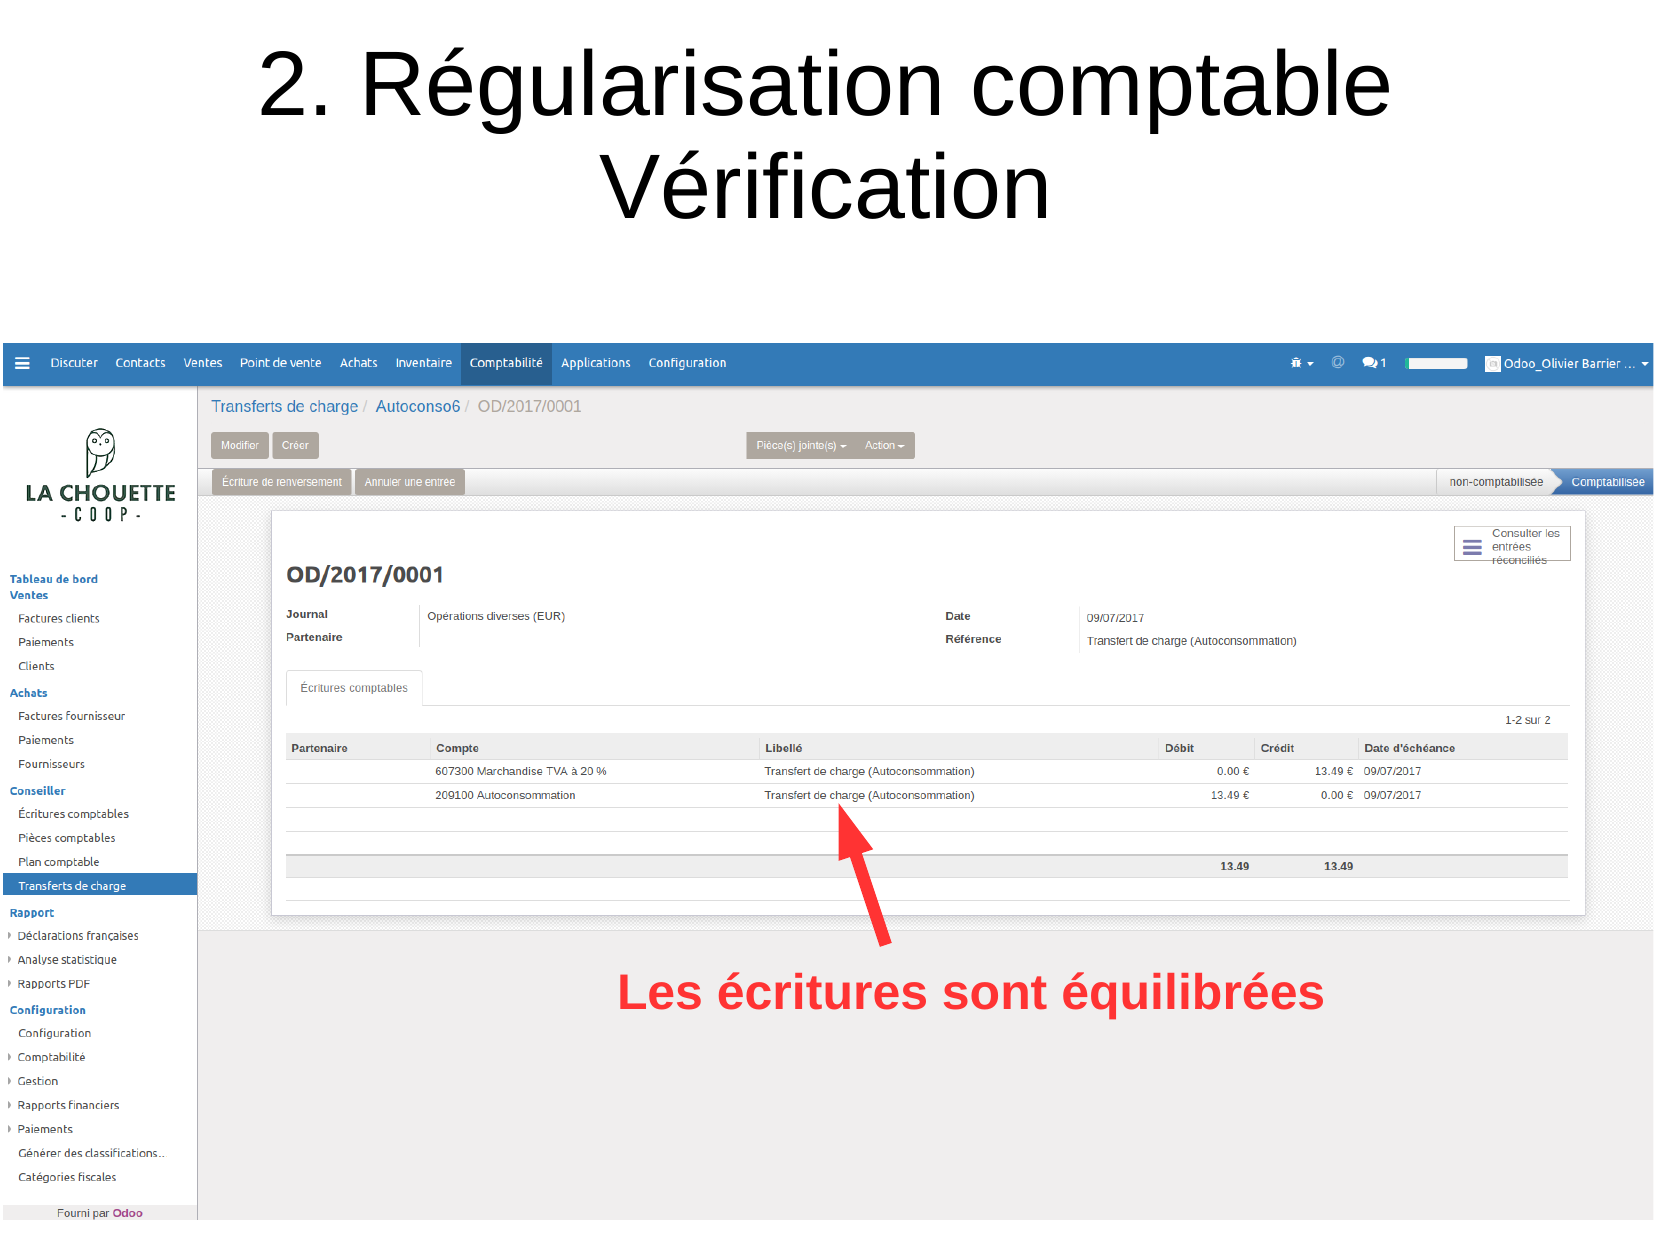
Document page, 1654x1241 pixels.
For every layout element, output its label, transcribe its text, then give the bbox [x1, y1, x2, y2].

title 2. Régularisation comptable Vérification [82, 31, 1571, 239]
picture [3, 343, 1654, 1220]
text_box Les écritures sont équilibrées [602, 956, 1453, 1028]
